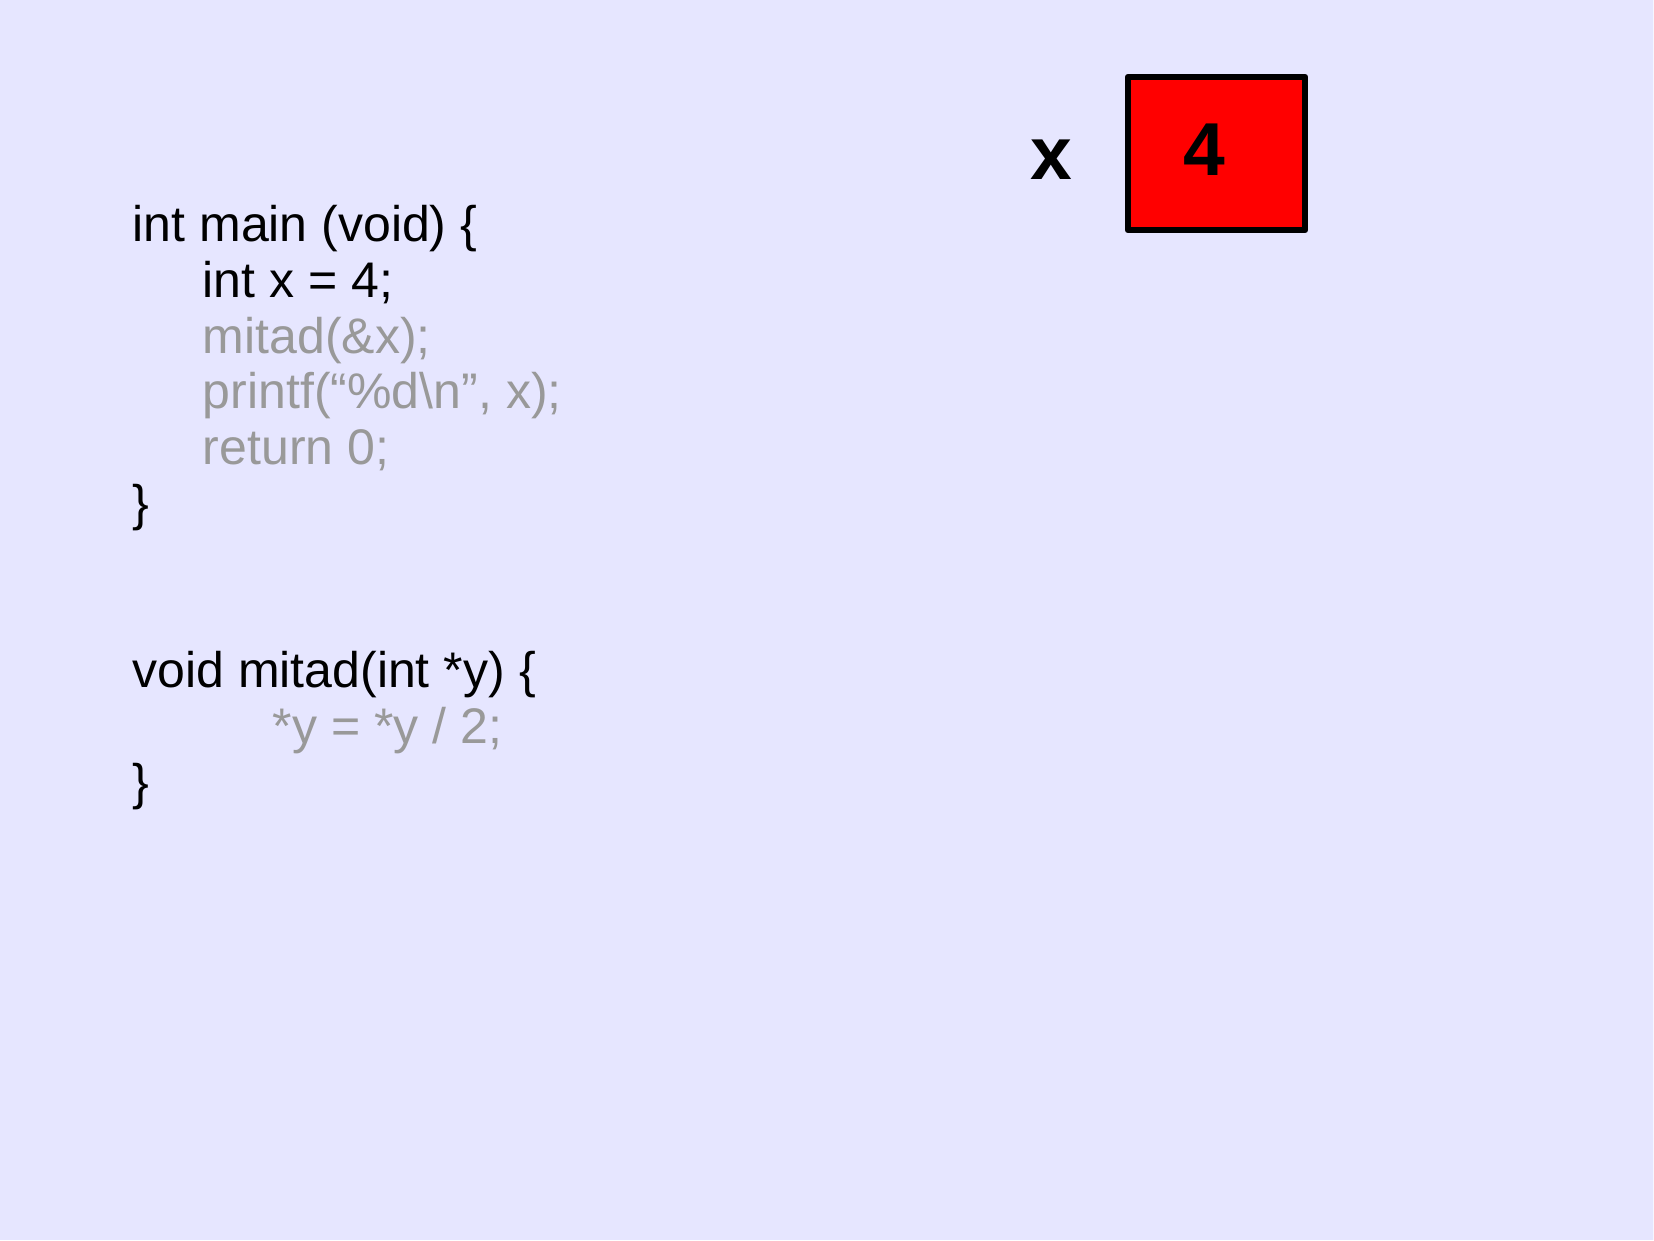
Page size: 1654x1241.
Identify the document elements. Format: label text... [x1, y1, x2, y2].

text_box 4 [1169, 100, 1264, 207]
text_box [1127, 76, 1306, 231]
text_box x [1015, 104, 1205, 203]
text_box int main (void) { int x = 4; mitad(&x); printf(“%d\n”, x); return 0; } void mitad(int *y) { *y = *y / 2; } [118, 188, 768, 818]
